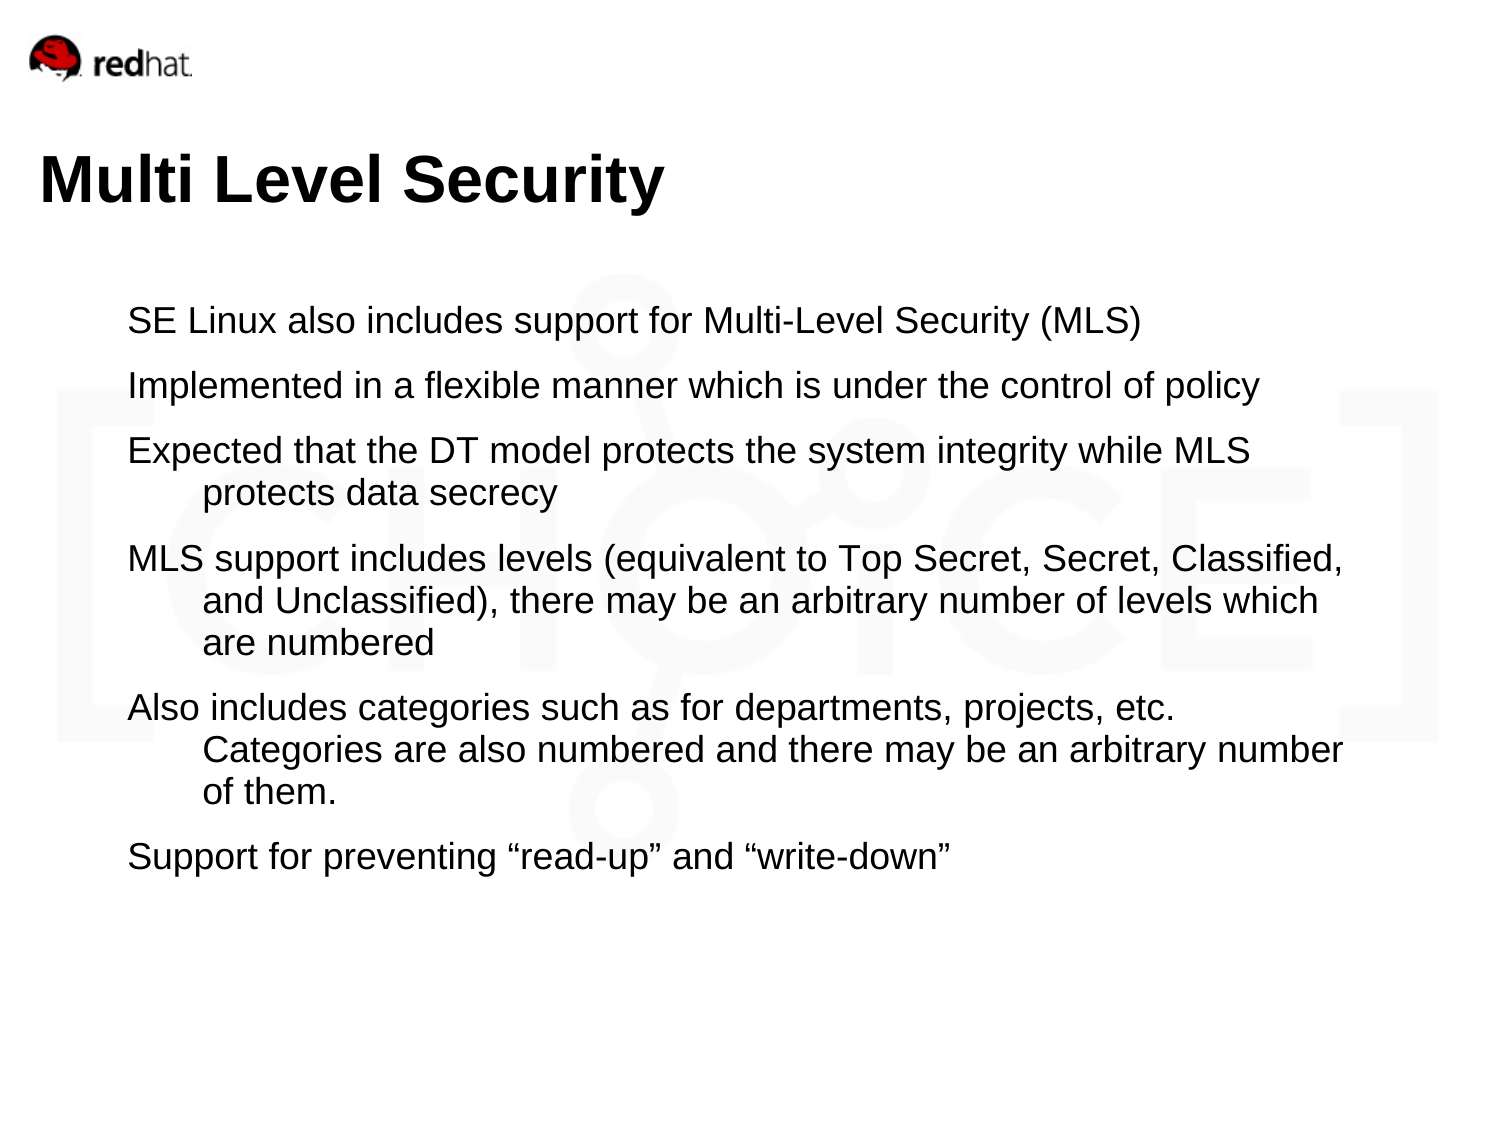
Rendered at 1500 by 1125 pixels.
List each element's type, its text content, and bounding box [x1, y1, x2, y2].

picture [57, 274, 1438, 864]
picture [28, 33, 192, 82]
list SE Linux also includes support for Multi-Level Security (MLS) Implemented in a flexible manner which is under the control of policy Expected that the DT model protects the system integrity while MLS protects data secrecy MLS support includes levels (equivalent to Top Secret, Secret, Classified, and Unclassified), there may be an arbitrary number of levels which are numbered Also includes categories such as for departments, projects, etc. Categories are also numbered and there may be an arbitrary number of them. Support for preventing “read-up” and “write-down” [112, 291, 1389, 932]
title Multi Level Security [25, 82, 1378, 225]
